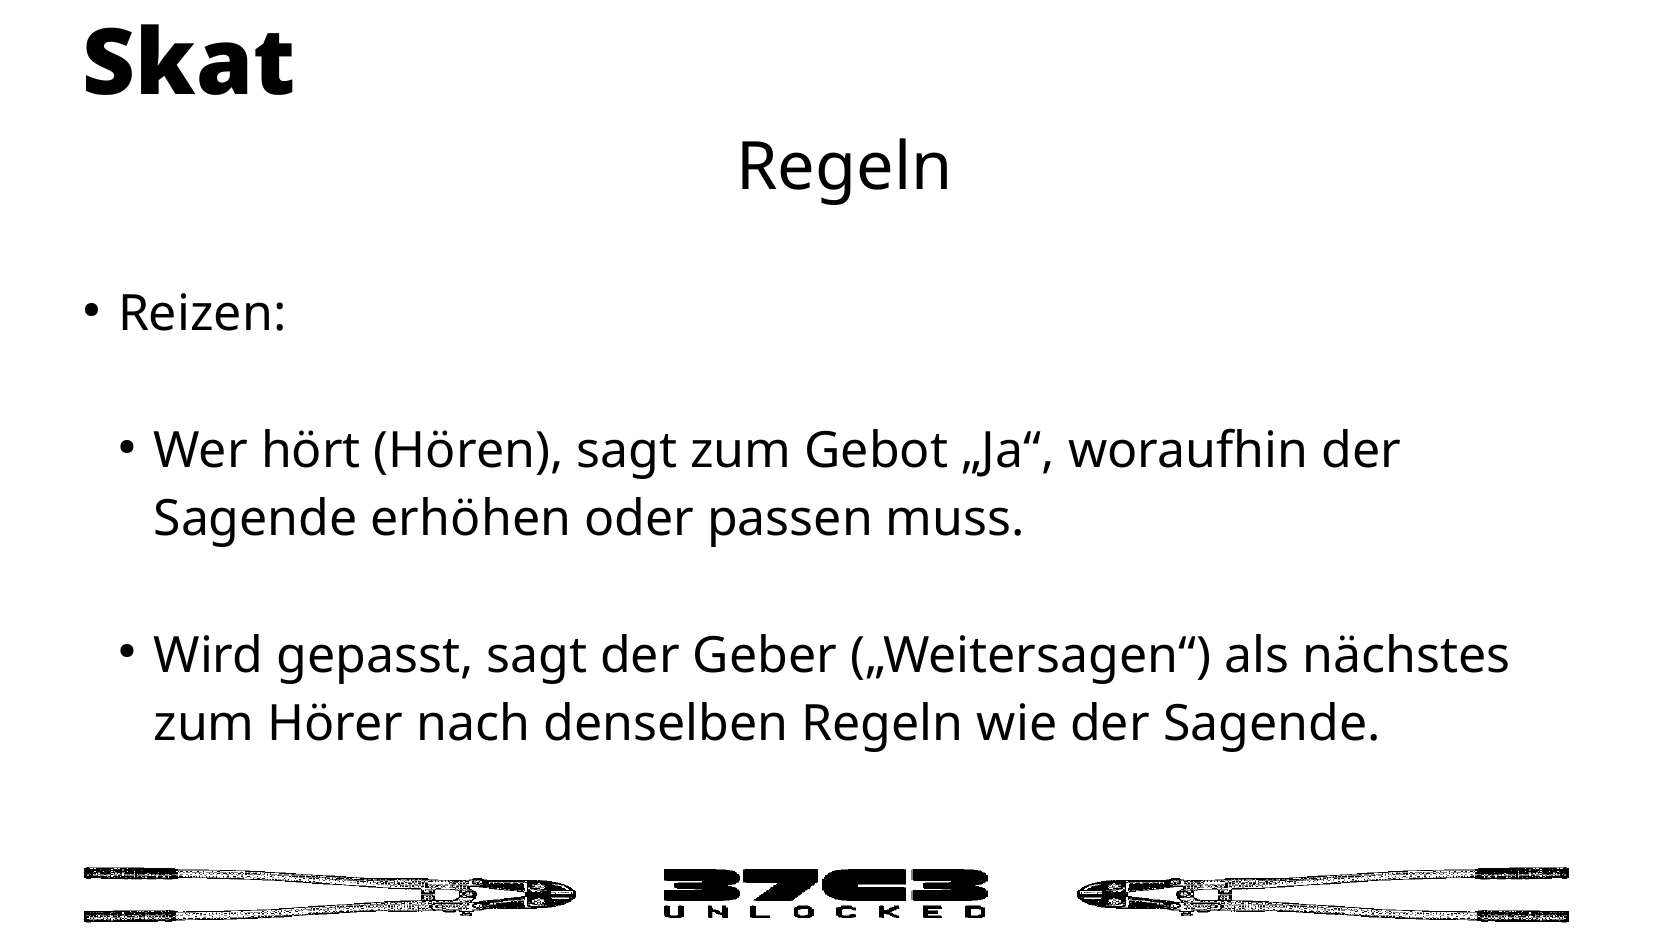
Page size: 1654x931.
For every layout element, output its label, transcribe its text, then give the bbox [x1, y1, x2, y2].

title Skat [82, 0, 1571, 118]
picture [0, 856, 1654, 931]
subtitle Regeln Reizen: Wer hört (Hören), sagt zum Gebot „Ja“, woraufhin der Sagende erhöhen oder passen muss. Wird gepasst, sagt der Geber („Weitersagen“) als nächstes zum Hörer nach denselben Regeln wie der Sagende. [82, 118, 1571, 827]
